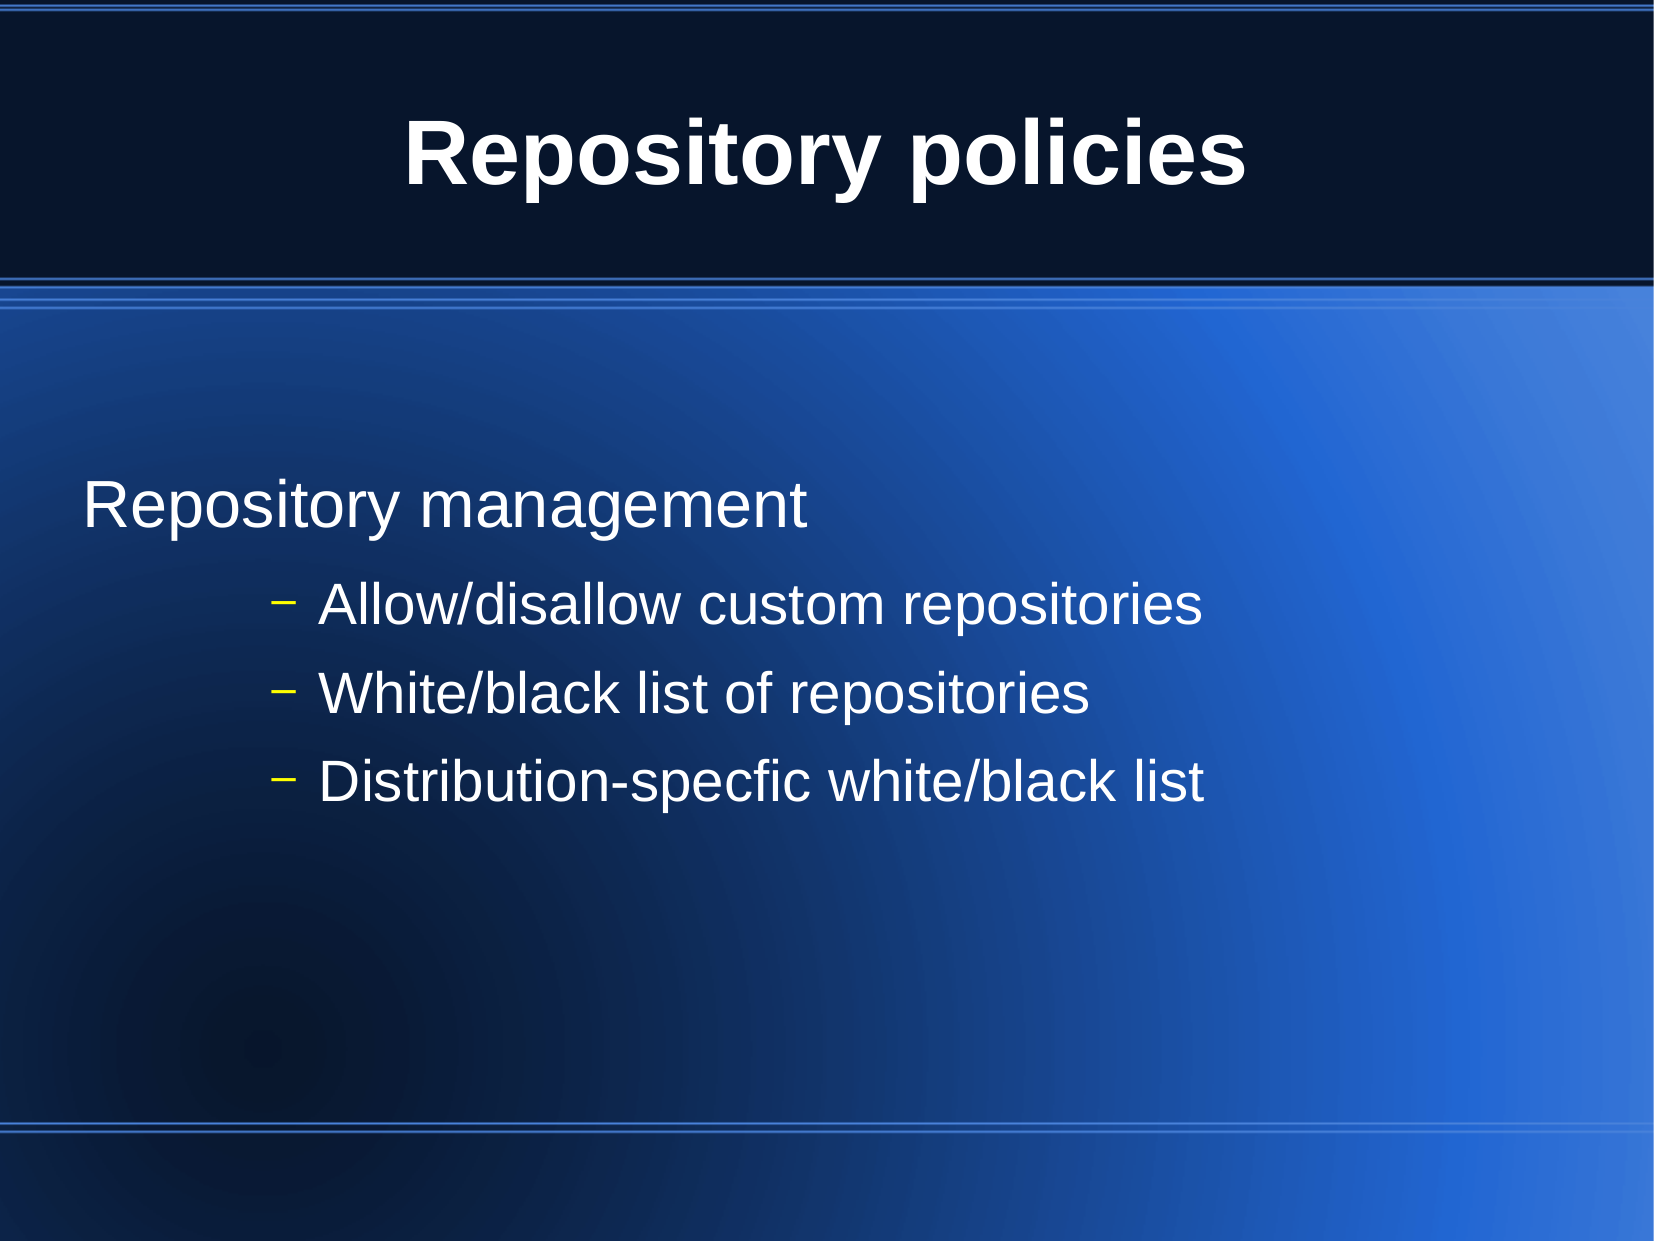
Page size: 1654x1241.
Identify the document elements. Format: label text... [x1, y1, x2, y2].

list Repository management Allow/disallow custom repositories White/black list of repositories Distribution-specfic white/black list [82, 467, 1571, 898]
picture [0, 0, 1654, 1241]
title Repository policies [82, 56, 1571, 250]
